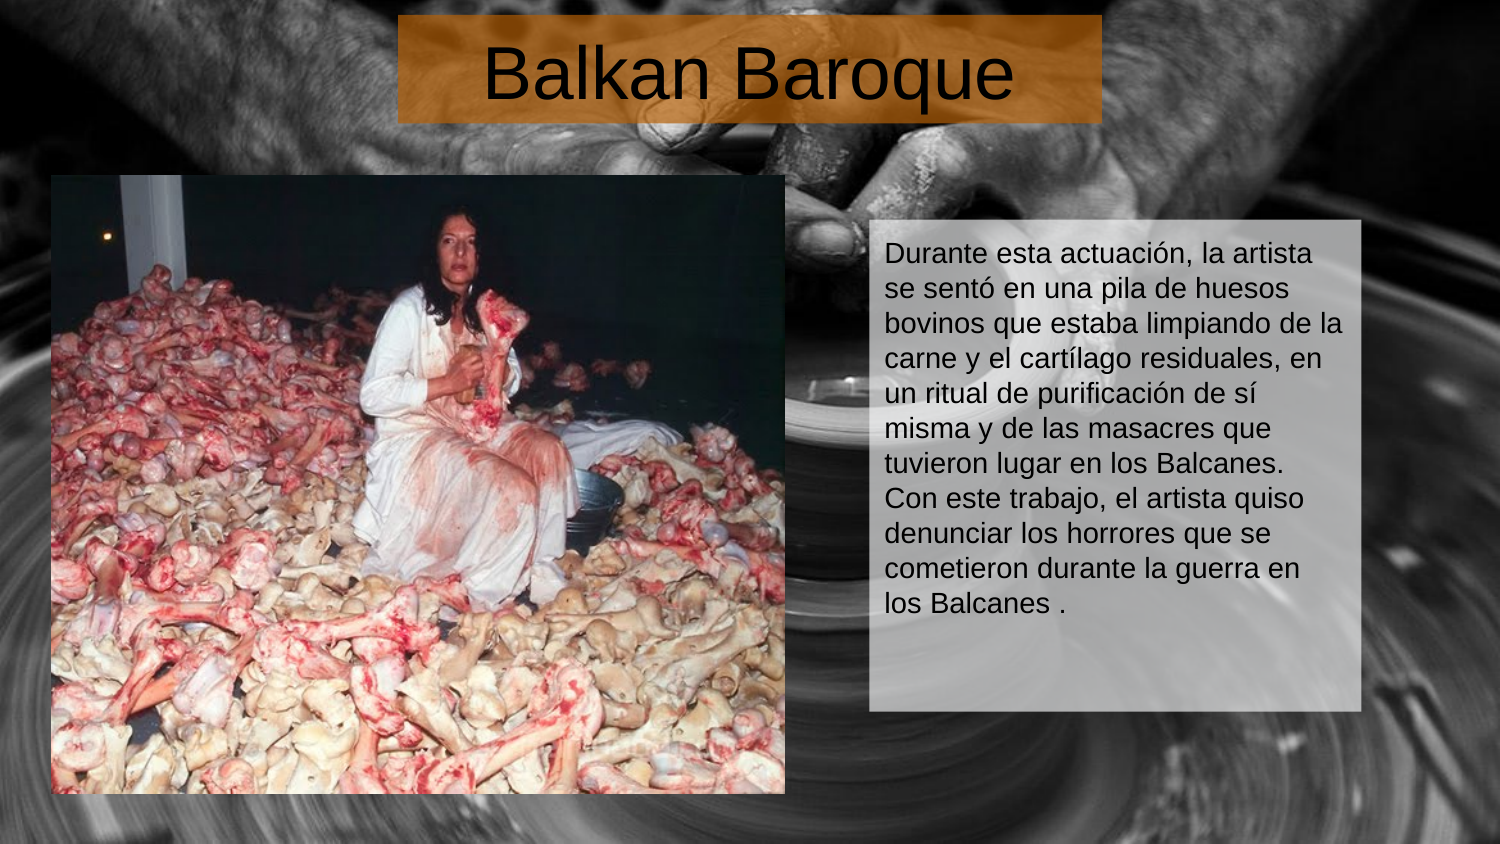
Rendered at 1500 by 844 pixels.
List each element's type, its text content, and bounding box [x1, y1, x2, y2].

text_box Durante esta actuación, la artista se sentó en una pila de huesos bovinos que estaba limpiando de la carne y el cartílago residuales, en un ritual de purificación de sí misma y de las masacres que tuvieron lugar en los Balcanes. Con este trabajo, el artista quiso denunciar los horrores que se cometieron durante la guerra en los Balcanes . [869, 219, 1362, 712]
title Balkan Baroque [398, 14, 1102, 124]
picture [0, 0, 1500, 844]
